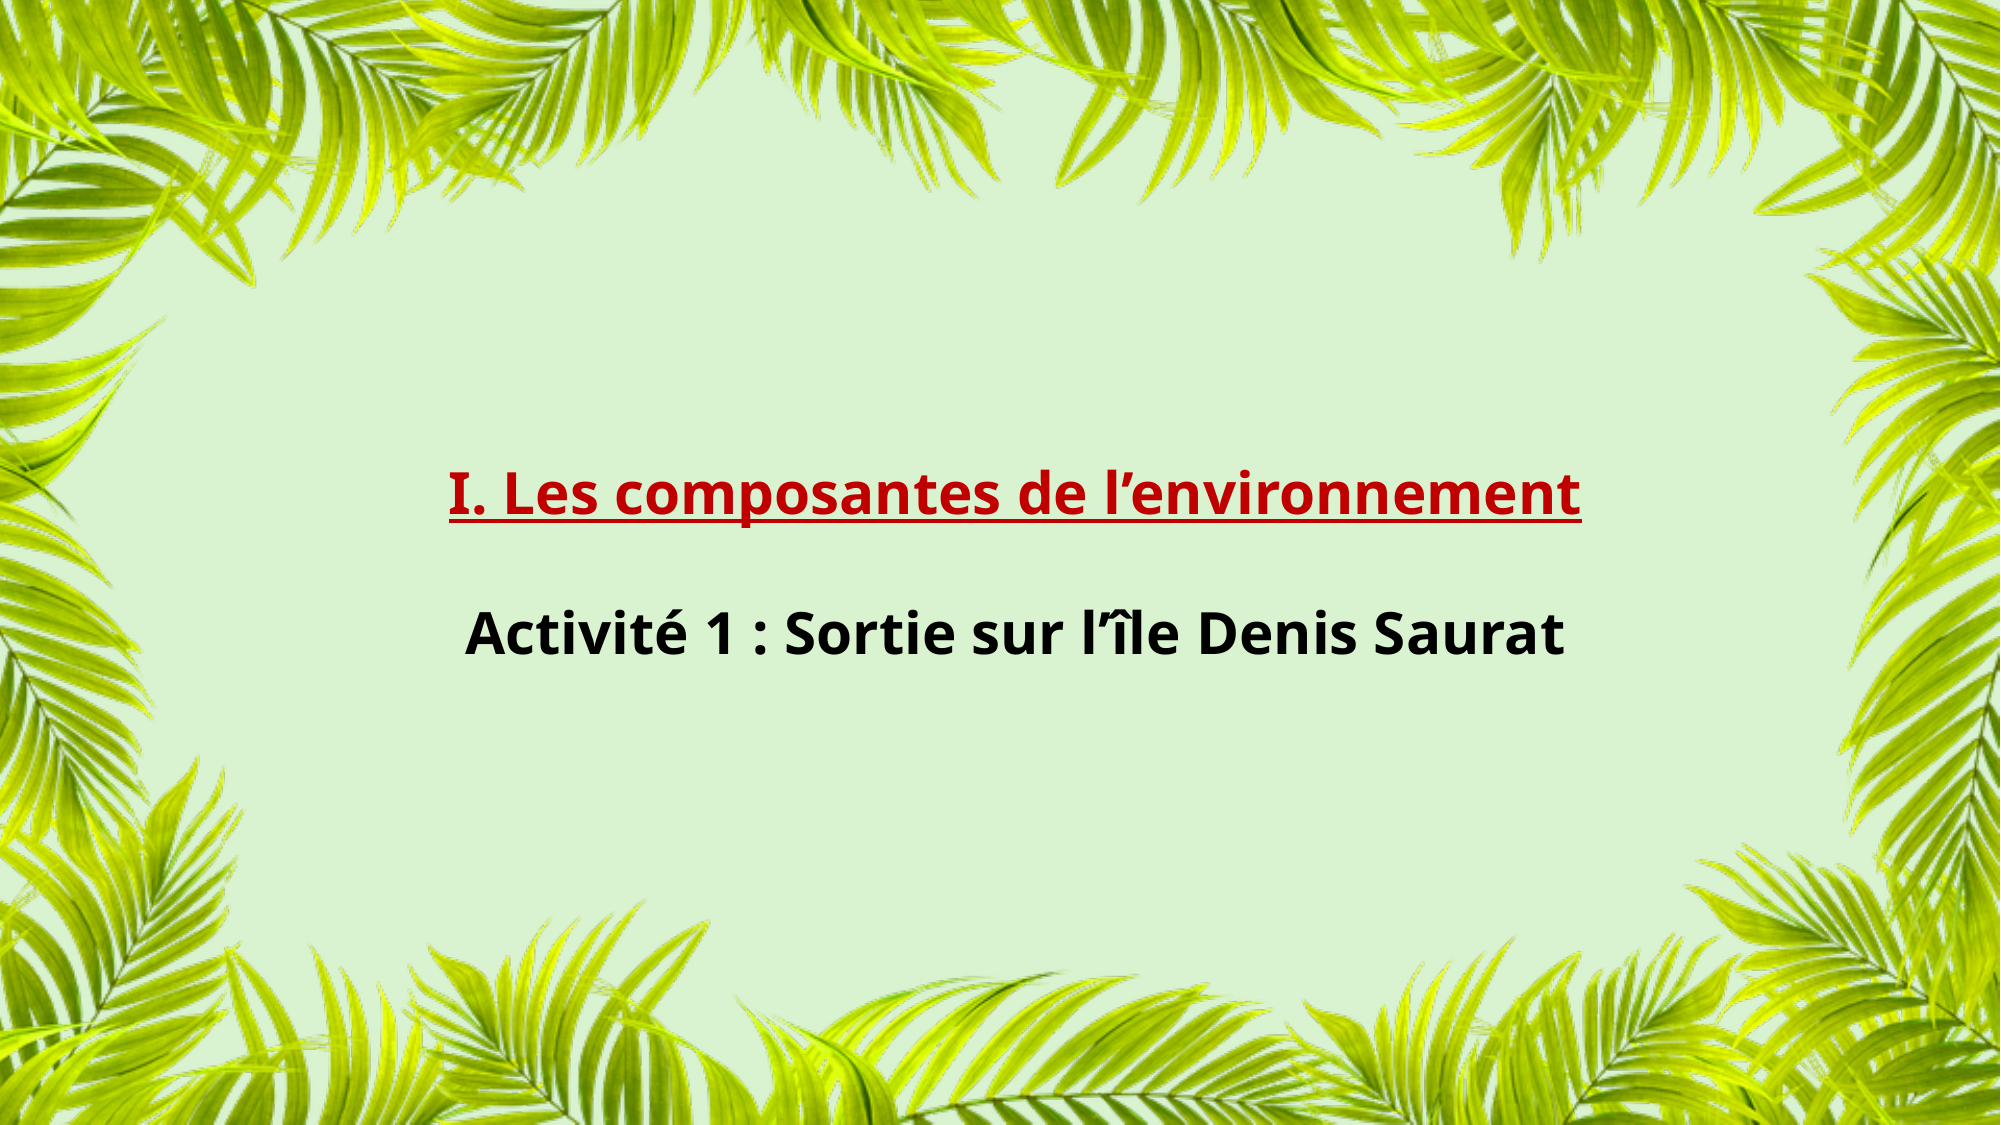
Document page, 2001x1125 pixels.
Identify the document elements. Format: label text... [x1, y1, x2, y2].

text_box I. Les composantes de l’environnement Activité 1 : Sortie sur l’île Denis Saurat [215, 448, 1816, 674]
picture [0, 0, 2000, 1125]
